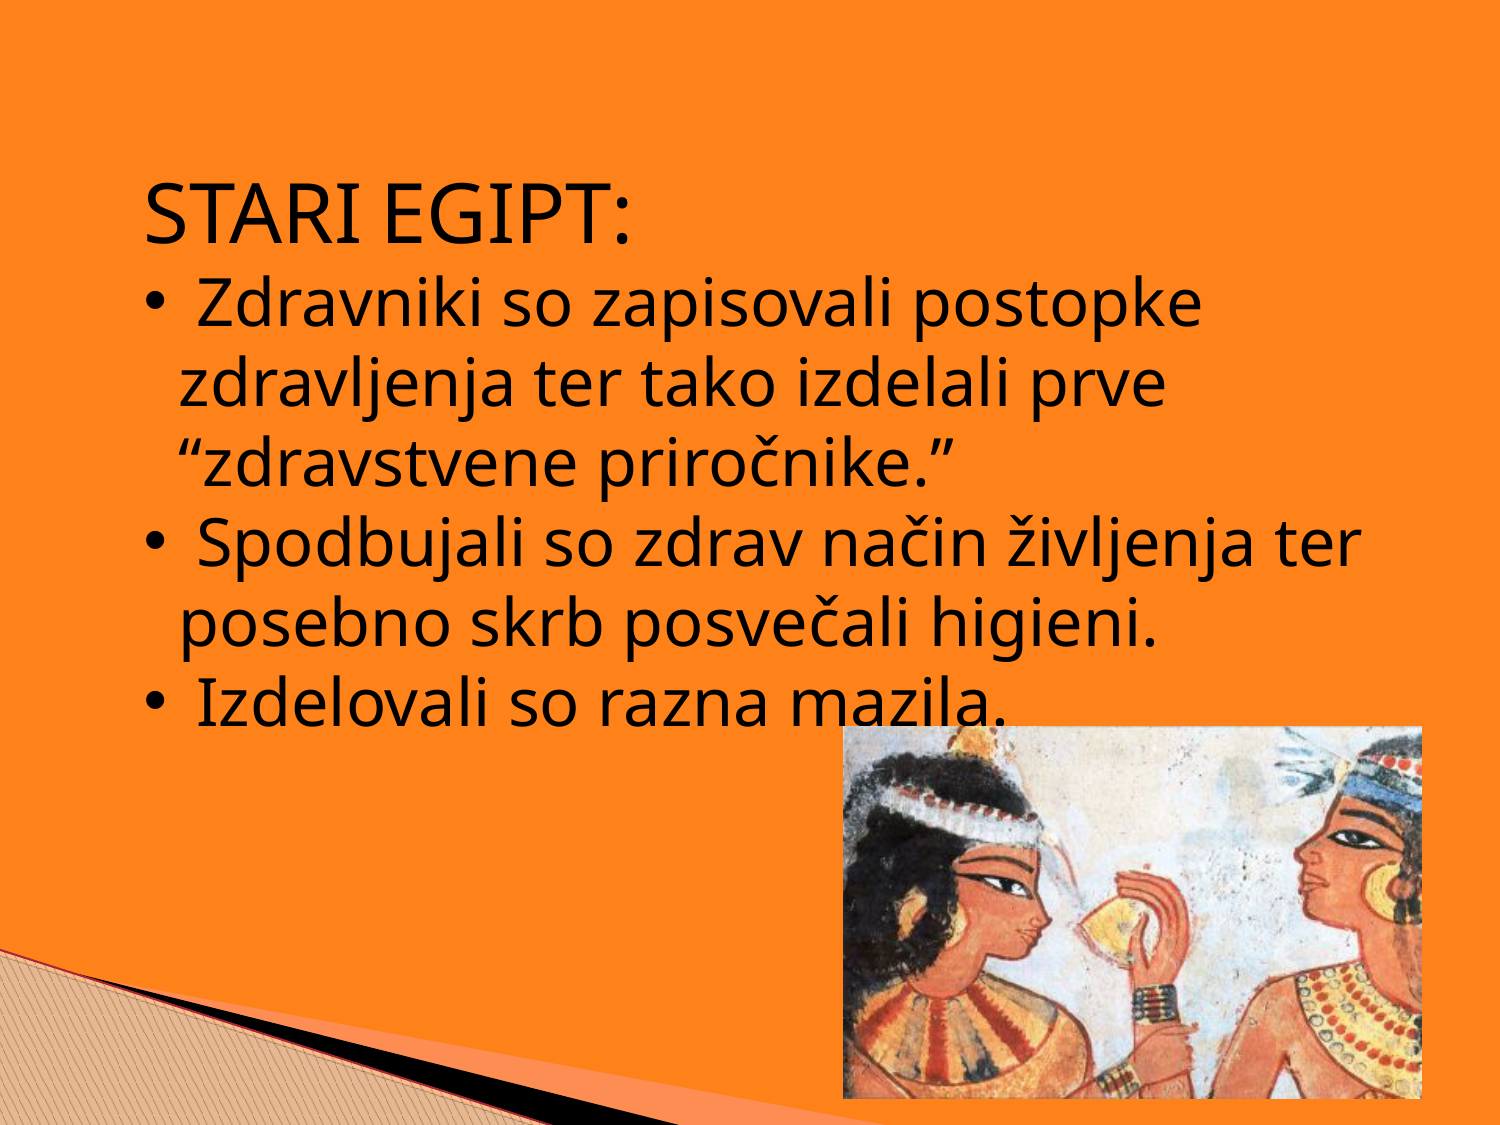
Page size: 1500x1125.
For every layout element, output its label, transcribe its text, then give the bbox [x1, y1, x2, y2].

picture [843, 726, 1422, 1099]
text_box STARI EGIPT: Zdravniki so zapisovali postopke zdravljenja ter tako izdelali prve “zdravstvene priročnike.” Spodbujali so zdrav način življenja ter posebno skrb posvečali higieni. Izdelovali so razna mazila. [128, 152, 1407, 827]
